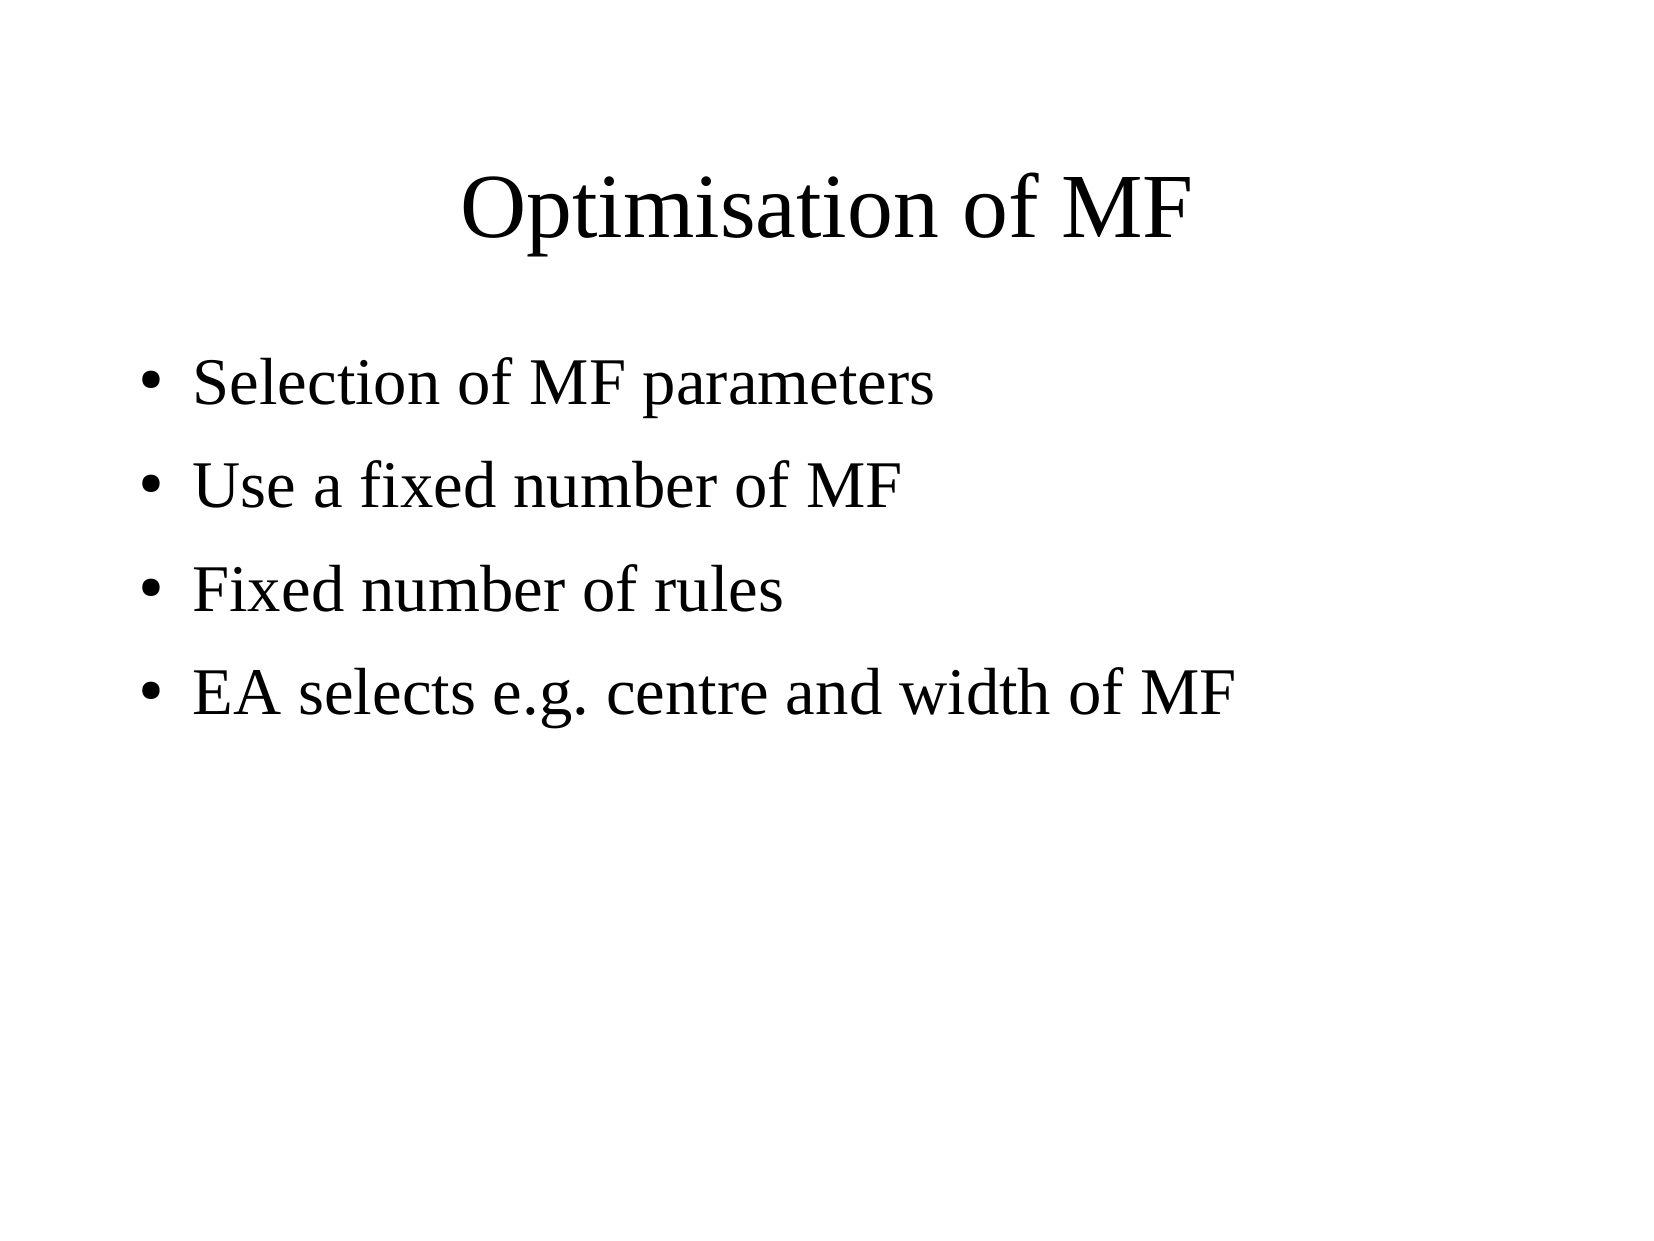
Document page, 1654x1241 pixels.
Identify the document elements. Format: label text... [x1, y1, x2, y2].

title Optimisation of MF [121, 102, 1534, 311]
list Selection of MF parameters Use a fixed number of MF Fixed number of rules EA selects e.g. centre and width of MF [121, 344, 1534, 1127]
